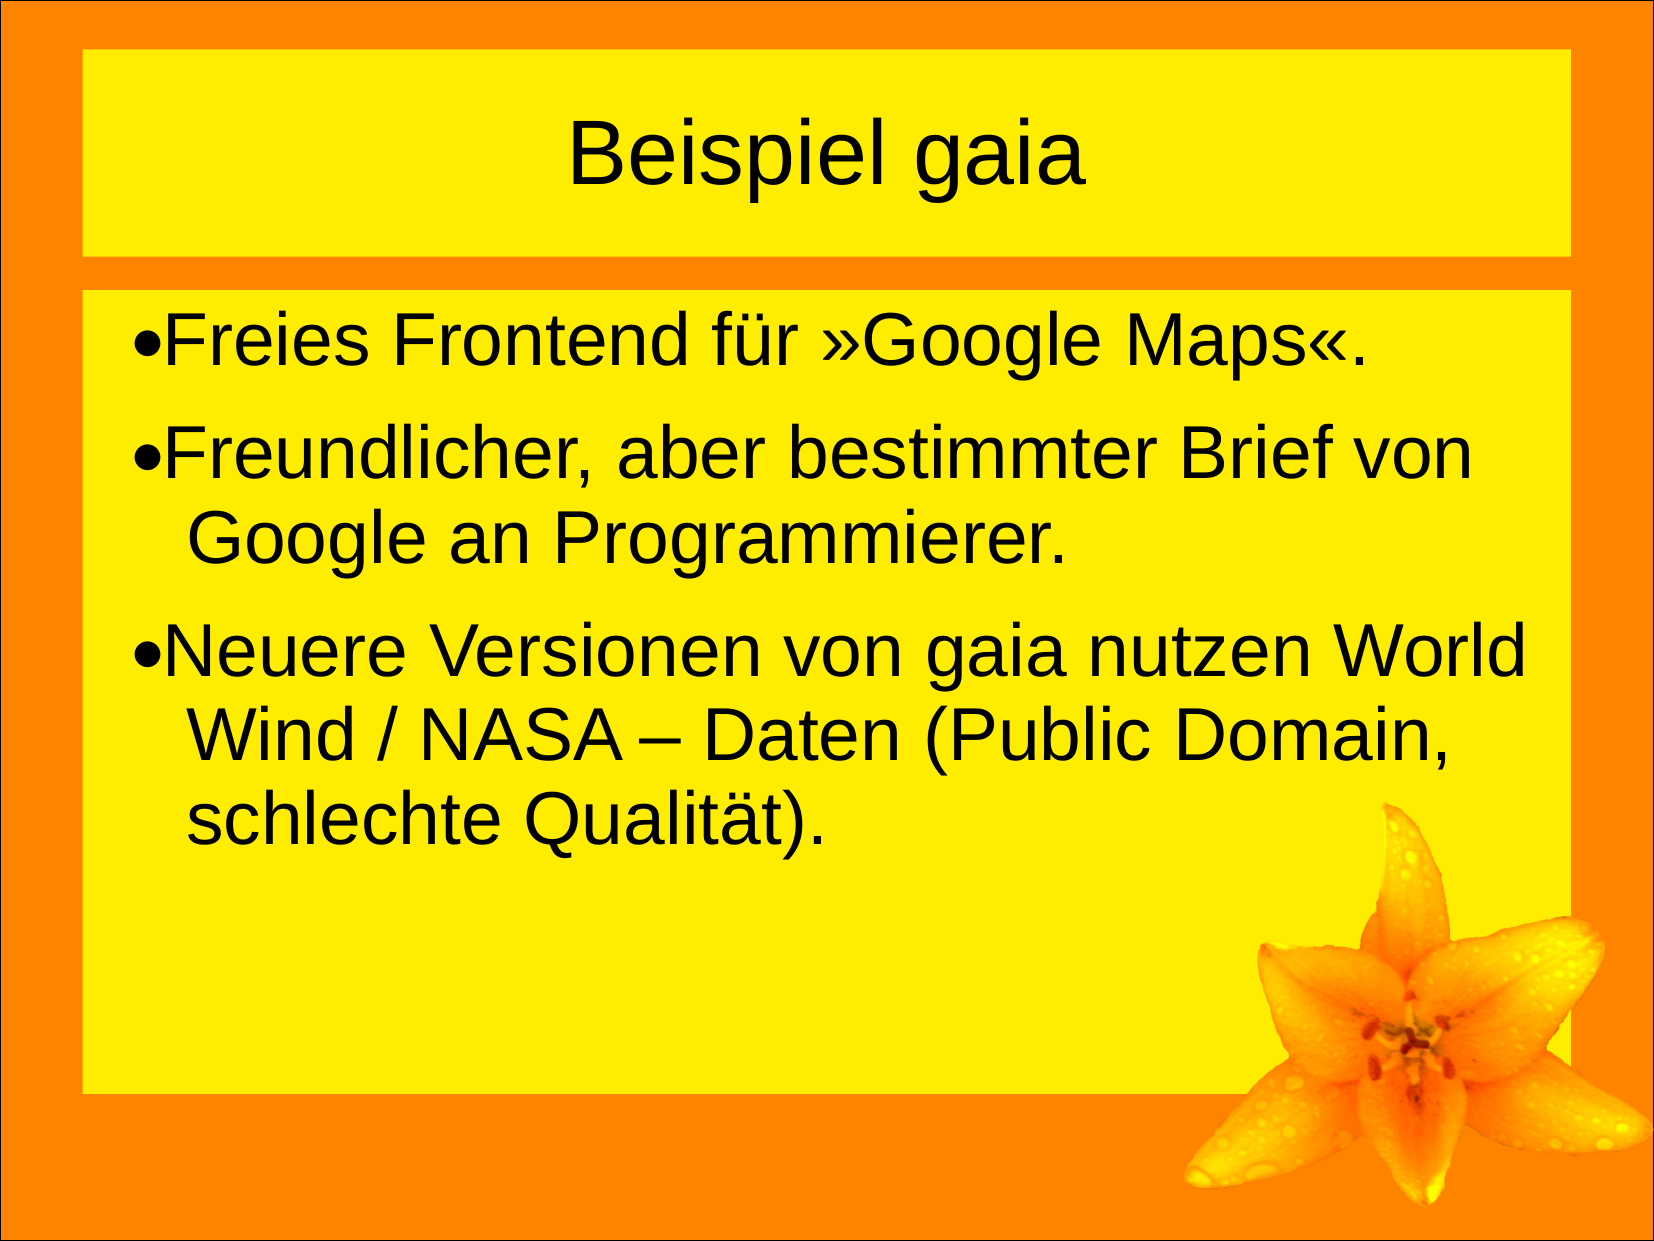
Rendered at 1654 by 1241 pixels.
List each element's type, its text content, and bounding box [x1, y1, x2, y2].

text_box Beispiel gaia [82, 49, 1571, 257]
picture [1181, 767, 1654, 1241]
text_box Freies Frontend für »Google Maps«. Freundlicher, aber bestimmter Brief von Google an Programmierer. Neuere Versionen von gaia nutzen World Wind / NASA – Daten (Public Domain, schlechte Qualität). [82, 290, 1571, 1094]
text_box [0, 0, 1654, 1241]
